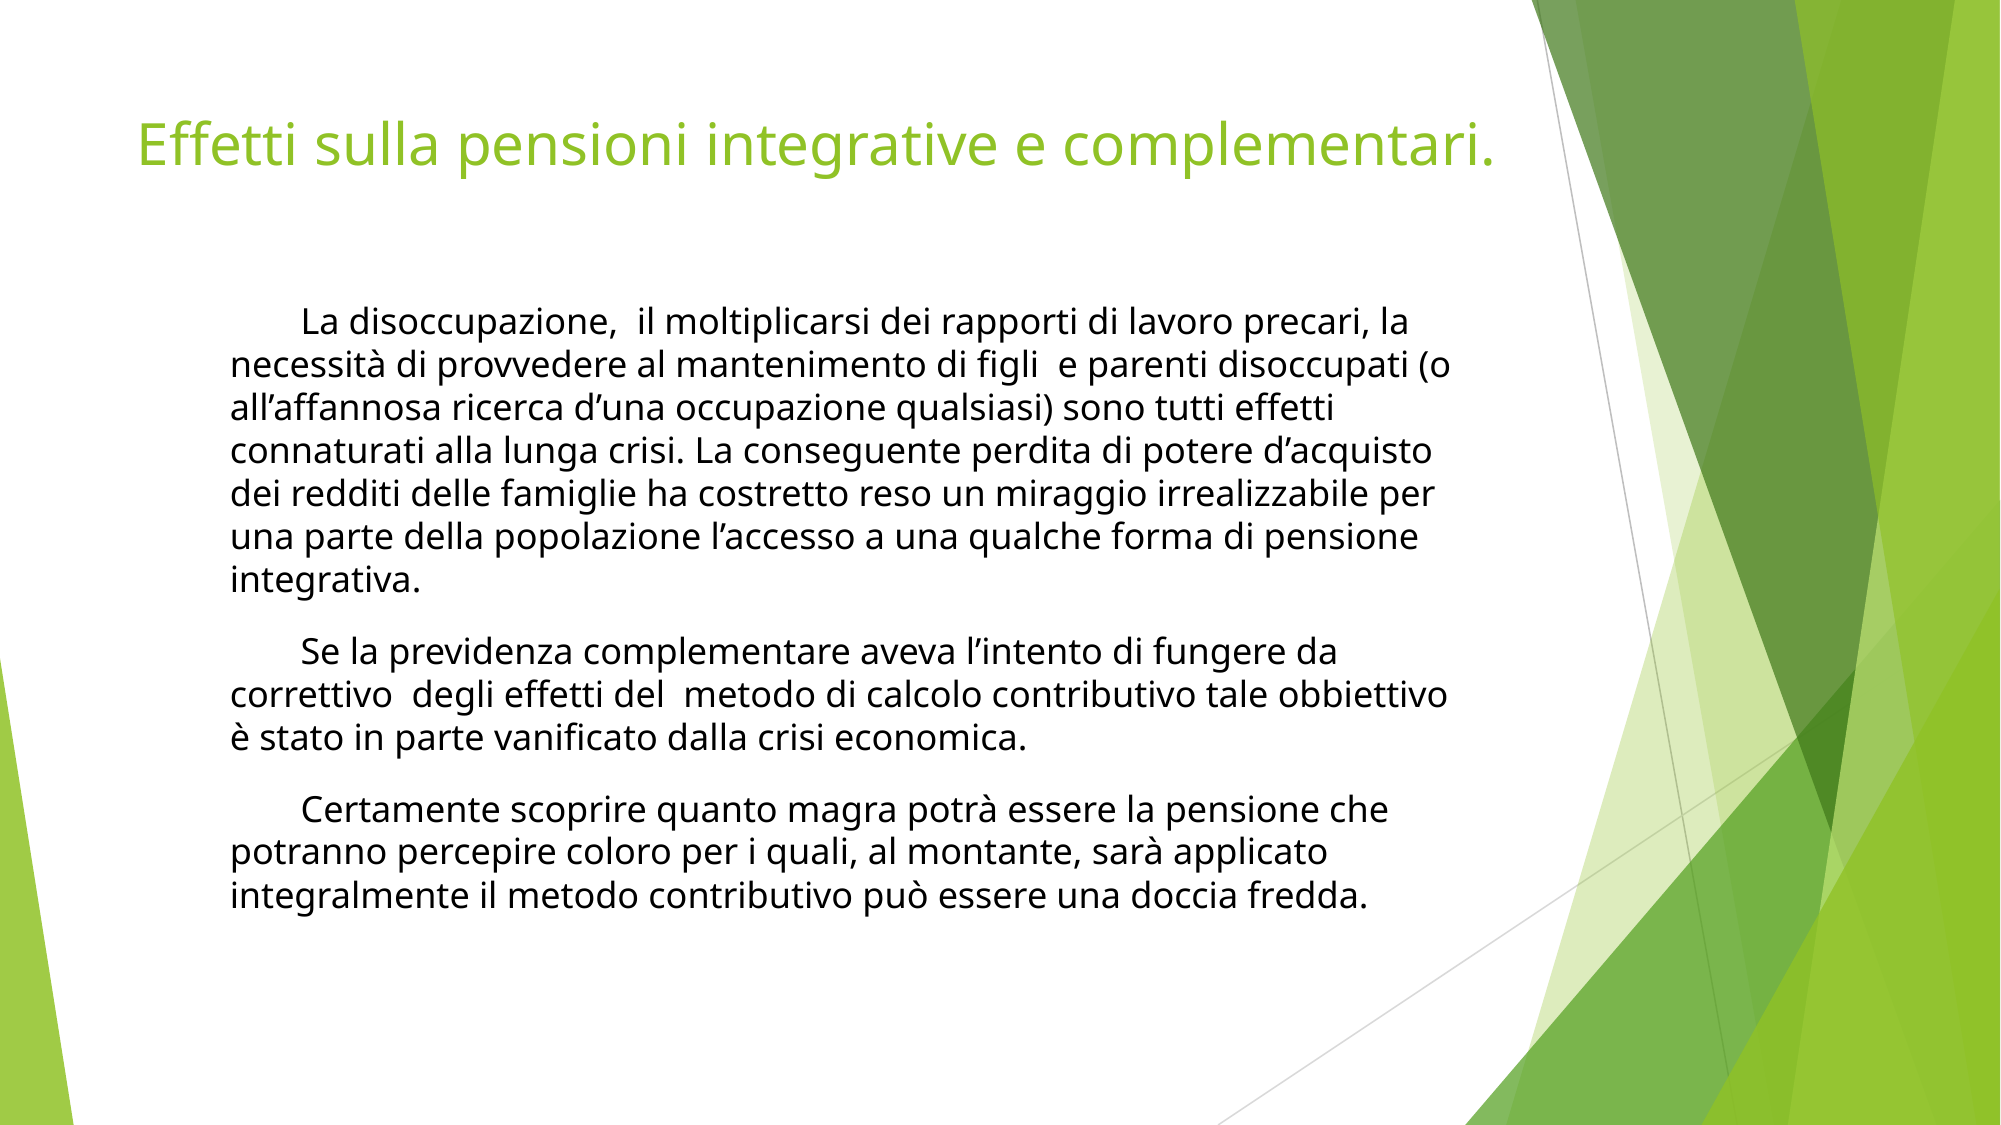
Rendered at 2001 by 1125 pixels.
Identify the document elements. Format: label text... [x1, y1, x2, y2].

list La disoccupazione, il moltiplicarsi dei rapporti di lavoro precari, la necessità di provvedere al mantenimento di figli e parenti disoccupati (o all’affannosa ricerca d’una occupazione qualsiasi) sono tutti effetti connaturati alla lunga crisi. La conseguente perdita di potere d’acquisto dei redditi delle famiglie ha costretto reso un miraggio irrealizzabile per una parte della popolazione l’accesso a una qualche forma di pensione integrativa. Se la previdenza complementare aveva l’intento di fungere da correttivo degli effetti del metodo di calcolo contributivo tale obbiettivo è stato in parte vanificato dalla crisi economica. Certamente scoprire quanto magra potrà essere la pensione che potranno percepire coloro per i quali, al montante, sarà applicato integralmente il metodo contributivo può essere una doccia fredda. [78, 290, 1489, 928]
title Effetti sulla pensioni integrative e complementari. [111, 99, 1522, 244]
